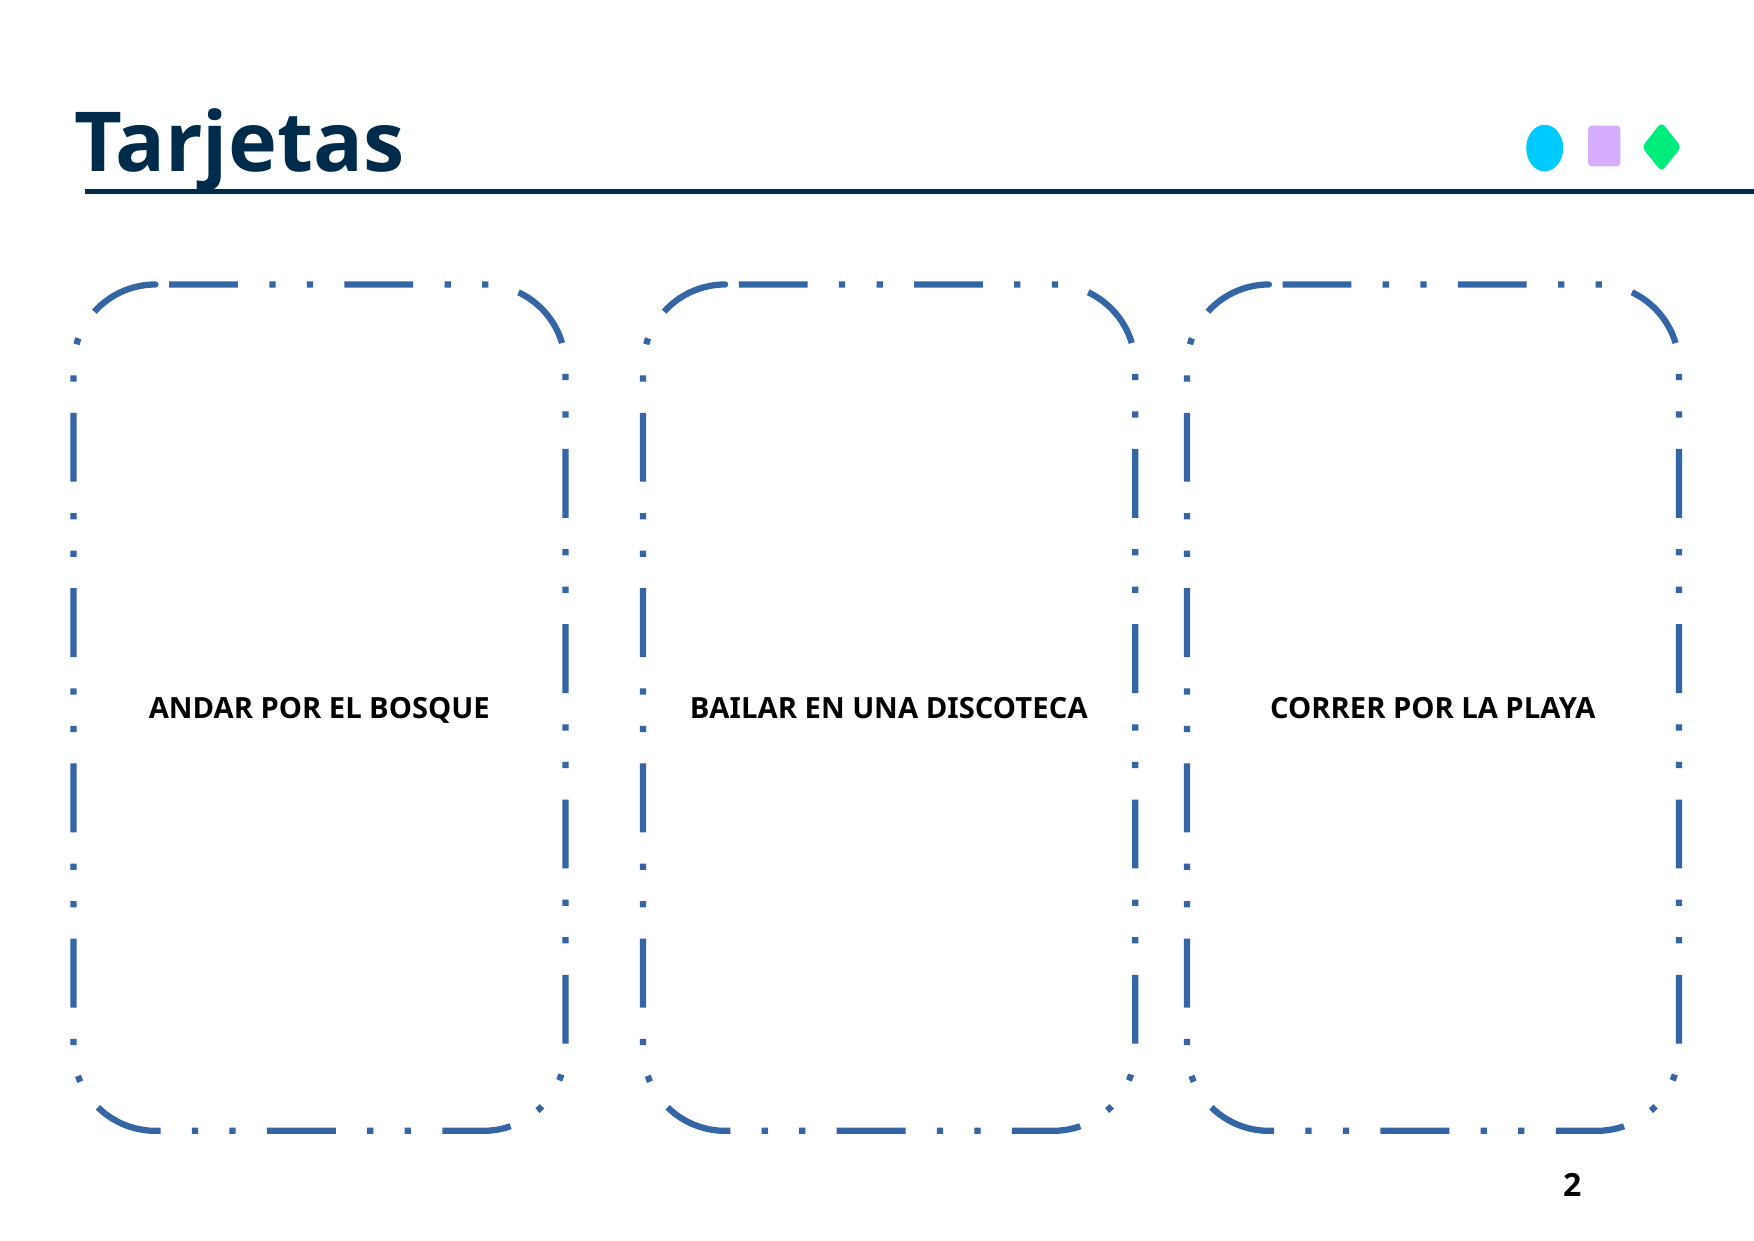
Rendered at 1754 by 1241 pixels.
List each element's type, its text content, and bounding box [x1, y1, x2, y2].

text_box ANDAR POR EL BOSQUE [73, 284, 566, 1131]
text_box BAILAR EN UNA DISCOTECA [643, 284, 1136, 1131]
title Tarjetas [74, 32, 1404, 196]
text_box CORRER POR LA PLAYA [1186, 284, 1679, 1131]
